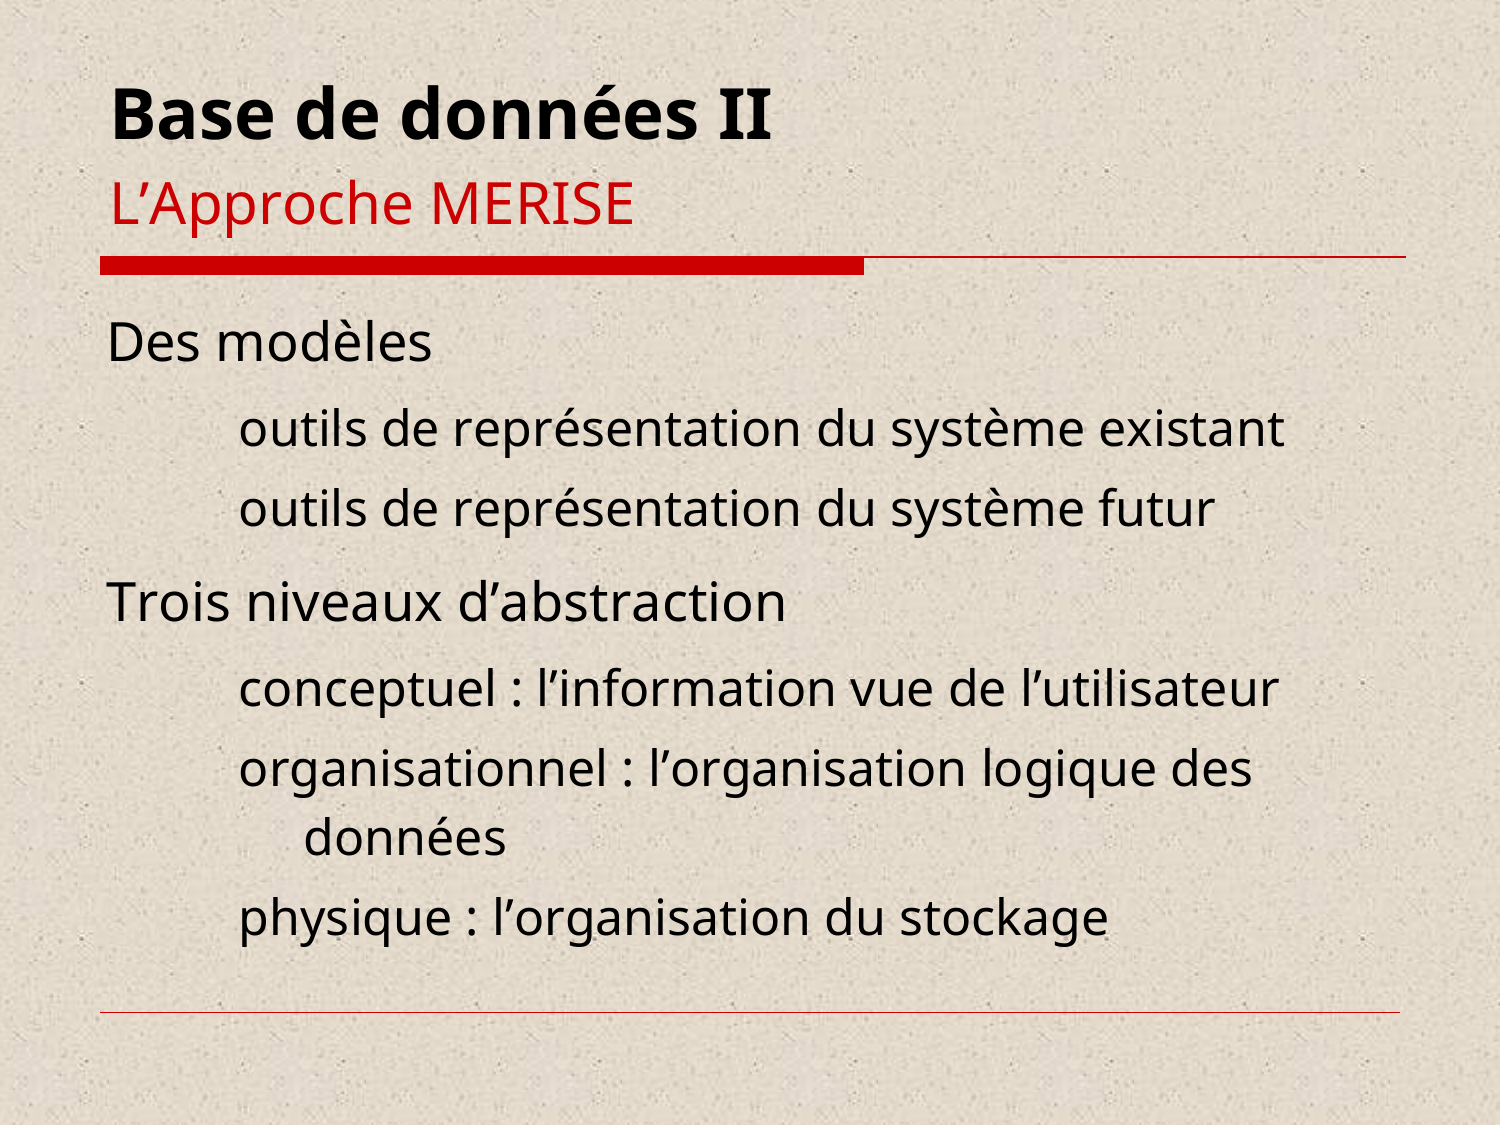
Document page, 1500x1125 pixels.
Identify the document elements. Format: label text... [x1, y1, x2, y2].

title Base de données II L’Approche MERISE [94, 49, 1407, 250]
list Des modèles outils de représentation du système existant outils de représentation du système futur Trois niveaux d’abstraction conceptuel : l’information vue de l’utilisateur organisationnel : l’organisation logique des données physique : l’organisation du stockage [75, 287, 1413, 1082]
picture [0, 0, 1500, 1125]
